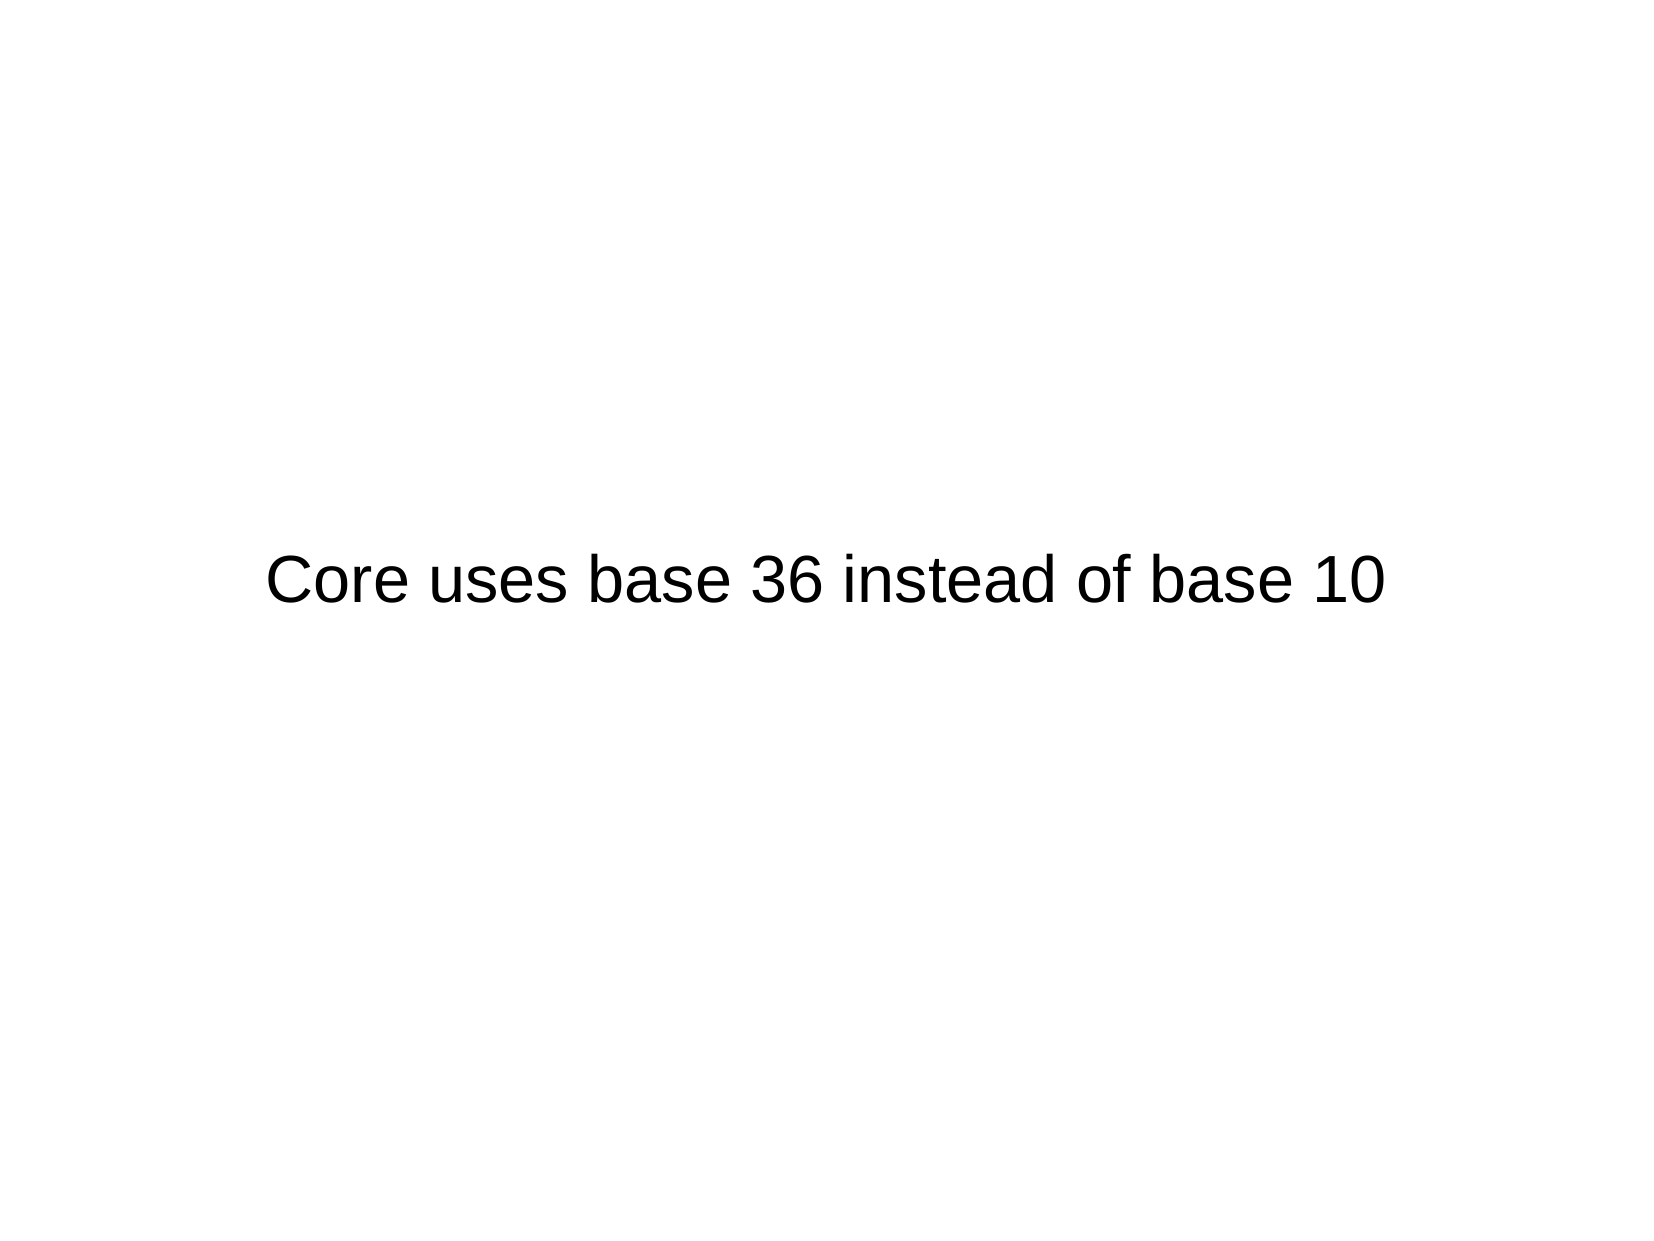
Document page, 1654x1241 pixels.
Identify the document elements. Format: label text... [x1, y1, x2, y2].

subtitle Core uses base 36 instead of base 10 [82, 49, 1571, 1109]
